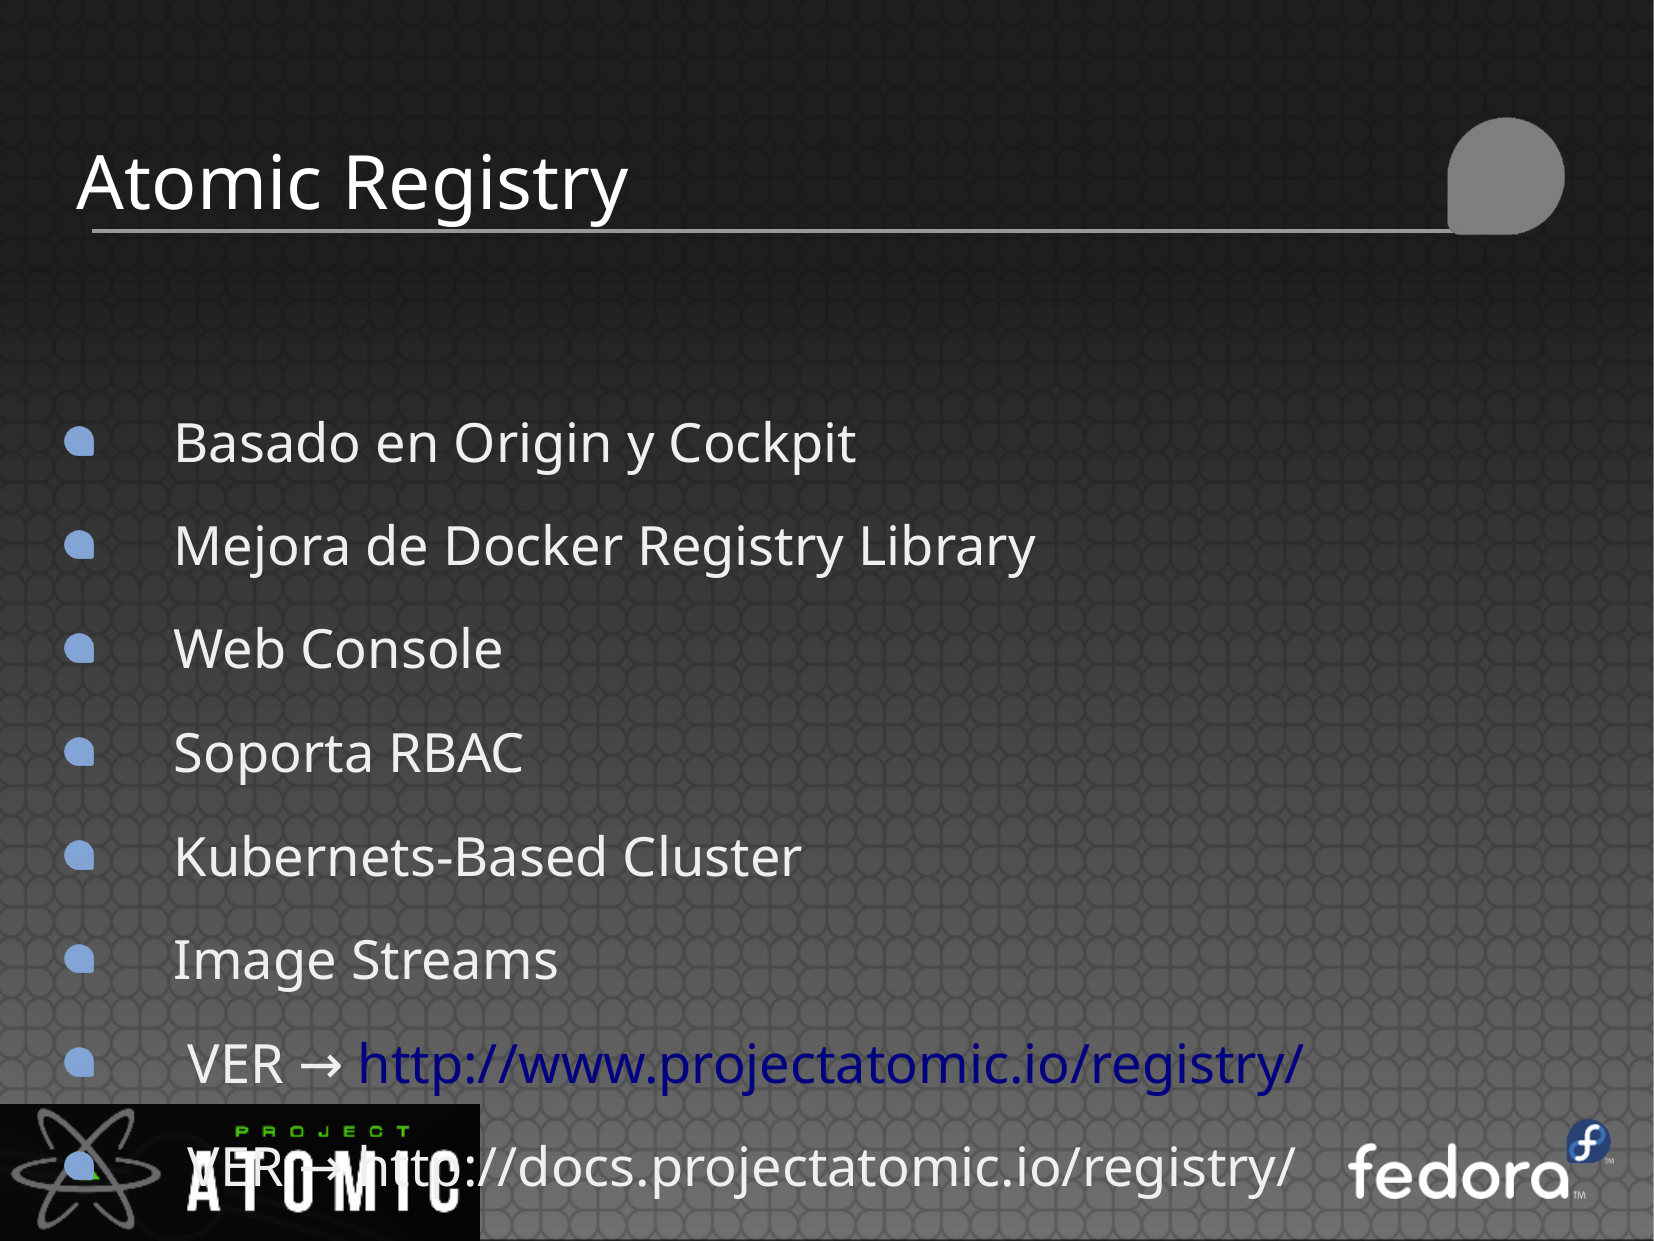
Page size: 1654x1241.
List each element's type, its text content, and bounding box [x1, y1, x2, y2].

picture [0, 0, 1654, 1241]
title Atomic Registry [76, 112, 1566, 249]
list Basado en Origin y Cockpit Mejora de Docker Registry Library Web Console Soporta RBAC Kubernets-Based Cluster Image Streams VER → http://www.projectatomic.io/registry/ VER → http://docs.projectatomic.io/registry/ [46, 300, 1536, 1241]
